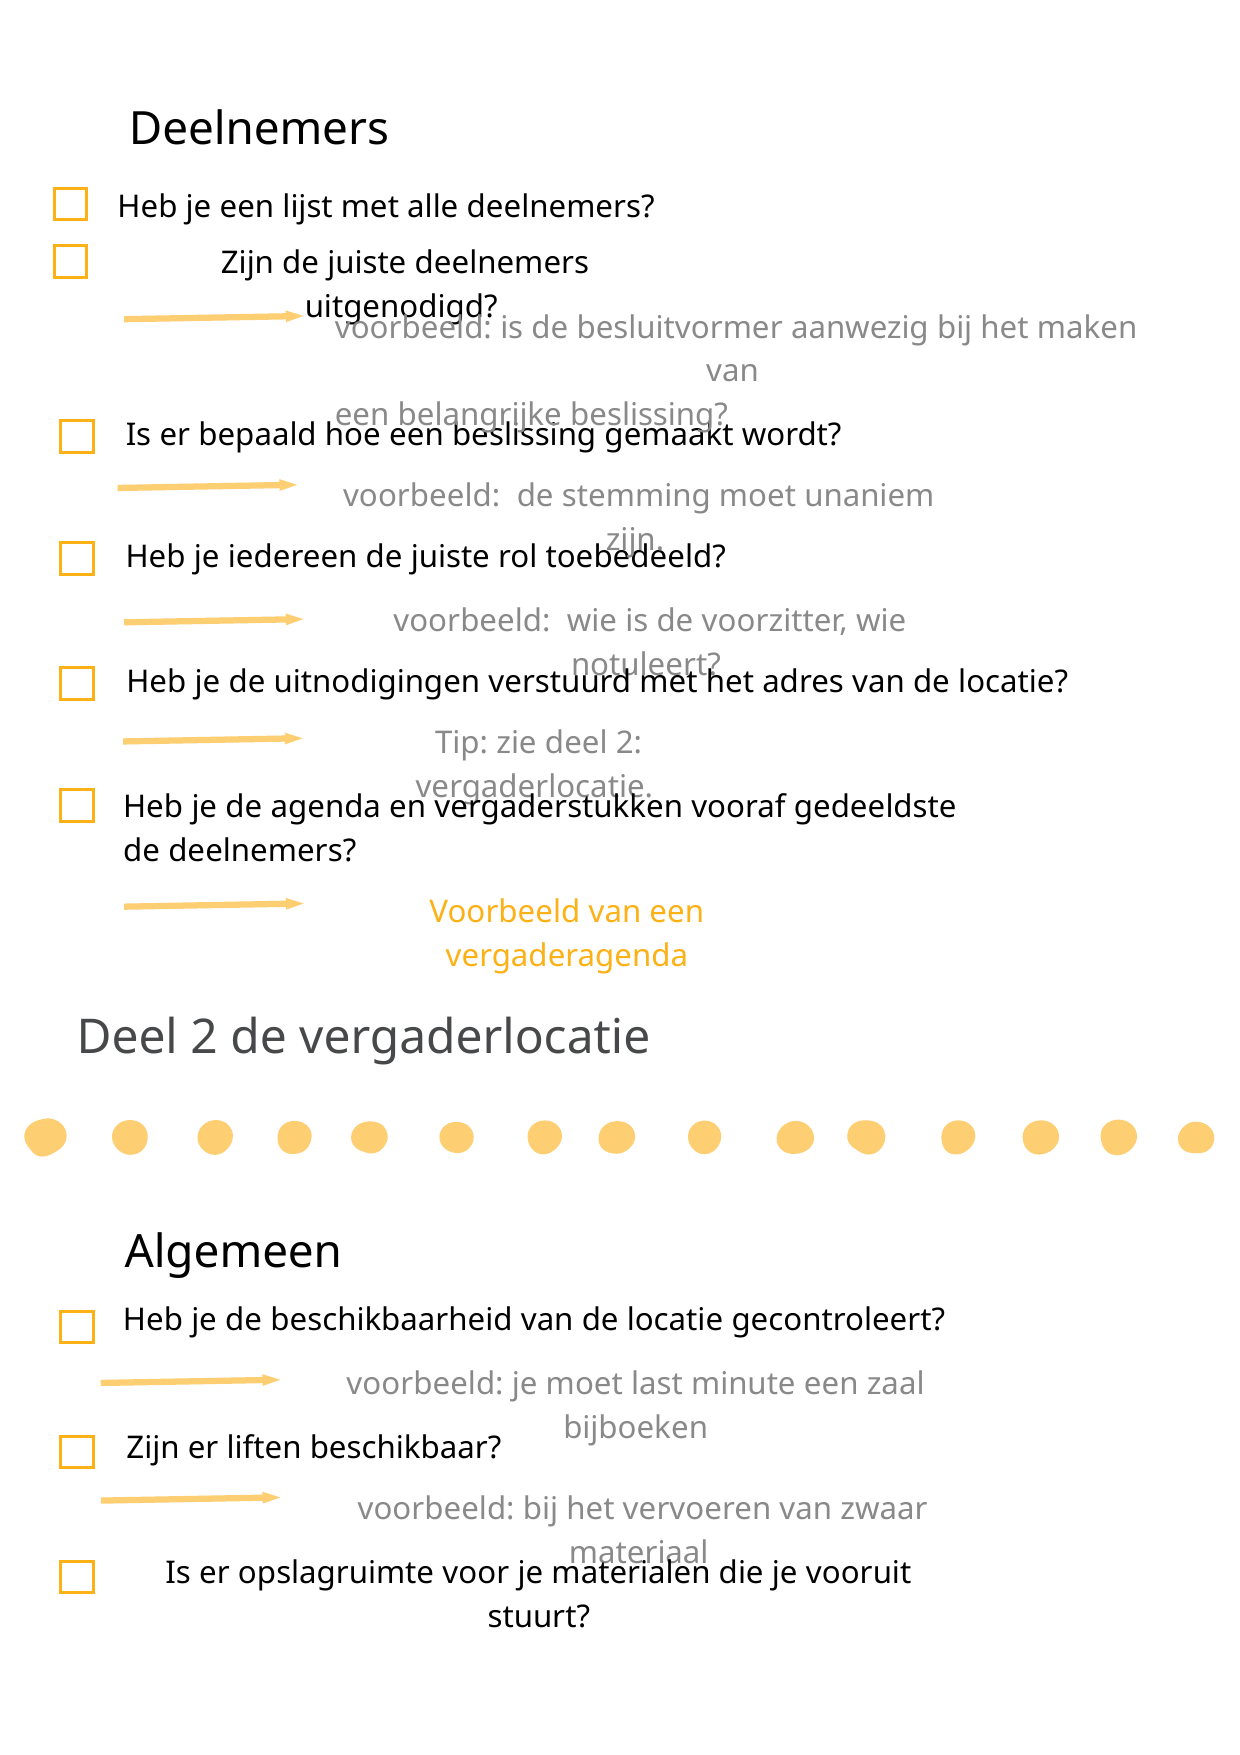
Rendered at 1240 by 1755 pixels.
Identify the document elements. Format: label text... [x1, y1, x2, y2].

text_box [54, 223, 87, 278]
text_box voorbeeld: de stemming moet unaniem zijn. [333, 469, 945, 520]
text_box Deelnemers [124, 89, 406, 162]
text_box Heb je de agenda en vergaderstukken vooraf gedeeldste de deelnemers? [123, 780, 967, 874]
text_box [60, 1414, 94, 1468]
text_box Voorbeeld van een vergaderagenda [315, 884, 819, 935]
text_box [60, 645, 94, 700]
text_box Tip: zie deel 2: vergaderlocatie. [321, 716, 756, 767]
text_box Heb je de uitnodigingen verstuurd met het adres van de locatie? [123, 655, 1073, 706]
text_box [60, 768, 94, 822]
text_box Is er bepaald hoe een beslissing gemaakt wordt? [124, 408, 845, 459]
text_box Zijn er liften beschikbaar? [123, 1420, 506, 1471]
text_box Is er opslagruimte voor je materialen die je vooruit stuurt? [113, 1545, 965, 1596]
text_box voorbeeld: bij het vervoeren van zwaar materiaal [297, 1481, 989, 1532]
text_box [54, 166, 87, 220]
text_box [22, 1117, 1218, 1159]
text_box [60, 399, 94, 453]
text_box [60, 1539, 94, 1593]
text_box [60, 520, 94, 575]
text_box Zijn de juiste deelnemers uitgenodigd? [124, 236, 687, 287]
text_box voorbeeld: je moet last minute een zaal bijboeken [295, 1356, 976, 1407]
text_box Deel 2 de vergaderlocatie [76, 893, 710, 1076]
text_box Heb je iedereen de juiste rol toebedeeld? [124, 530, 729, 581]
text_box voorbeeld: is de besluitvormer aanwezig bij het maken van een belangrijke beslissing? [334, 300, 1149, 395]
text_box Algemeen [123, 1212, 356, 1285]
text_box voorbeeld: wie is de voorzitter, wie notuleert? [324, 594, 976, 645]
text_box Heb je de beschikbaarheid van de locatie gecontroleert? [120, 1292, 957, 1343]
text_box Heb je een lijst met alle deelnemers? [100, 179, 673, 223]
text_box [60, 1289, 94, 1343]
